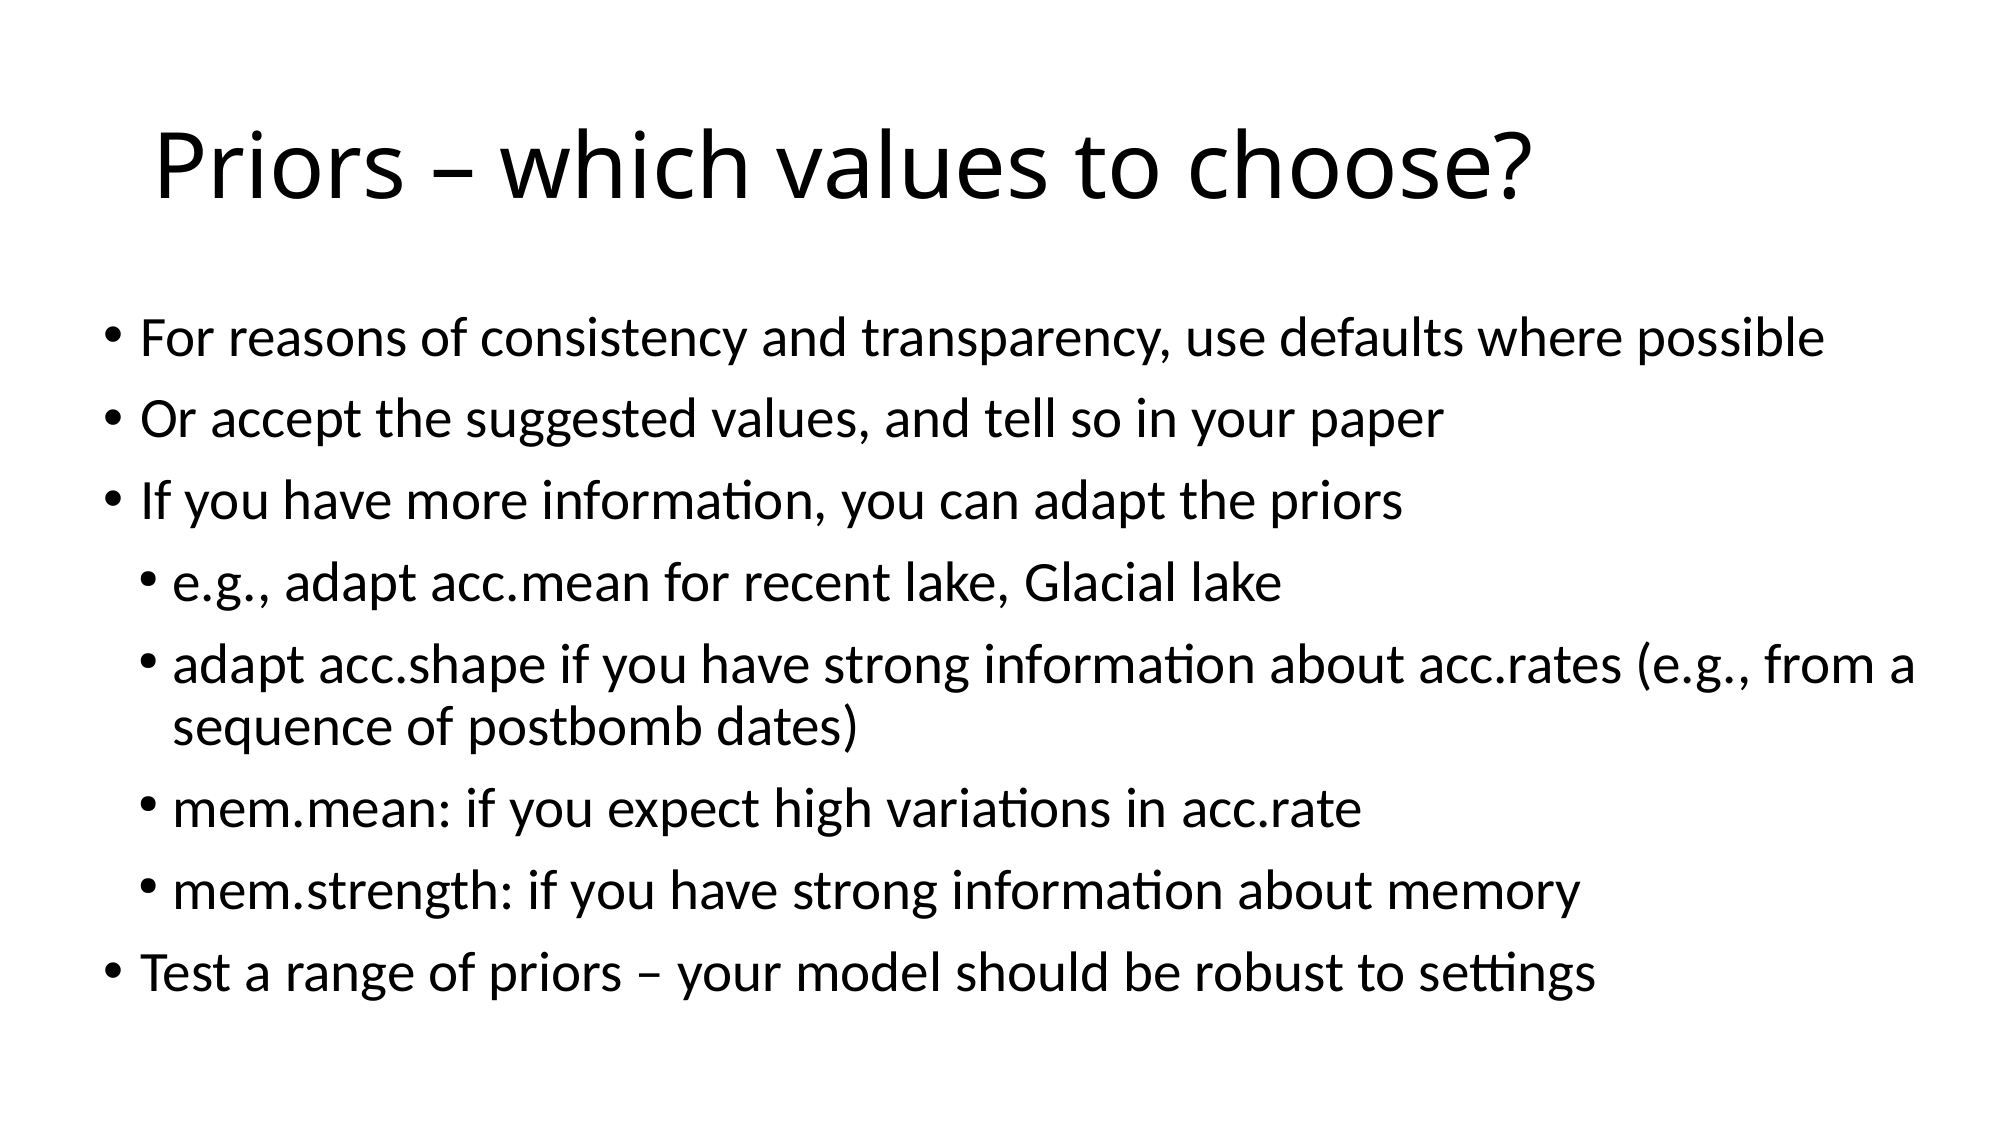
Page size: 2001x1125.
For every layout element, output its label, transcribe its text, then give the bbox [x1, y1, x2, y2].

text_box For reasons of consistency and transparency, use defaults where possible Or accept the suggested values, and tell so in your paper If you have more information, you can adapt the priors e.g., adapt acc.mean for recent lake, Glacial lake adapt acc.shape if you have strong information about acc.rates (e.g., from a sequence of postbomb dates) mem.mean: if you expect high variations in acc.rate mem.strength: if you have strong information about memory Test a range of priors – your model should be robust to settings [88, 299, 1949, 1014]
text_box Priors – which values to choose? [137, 59, 1863, 278]
